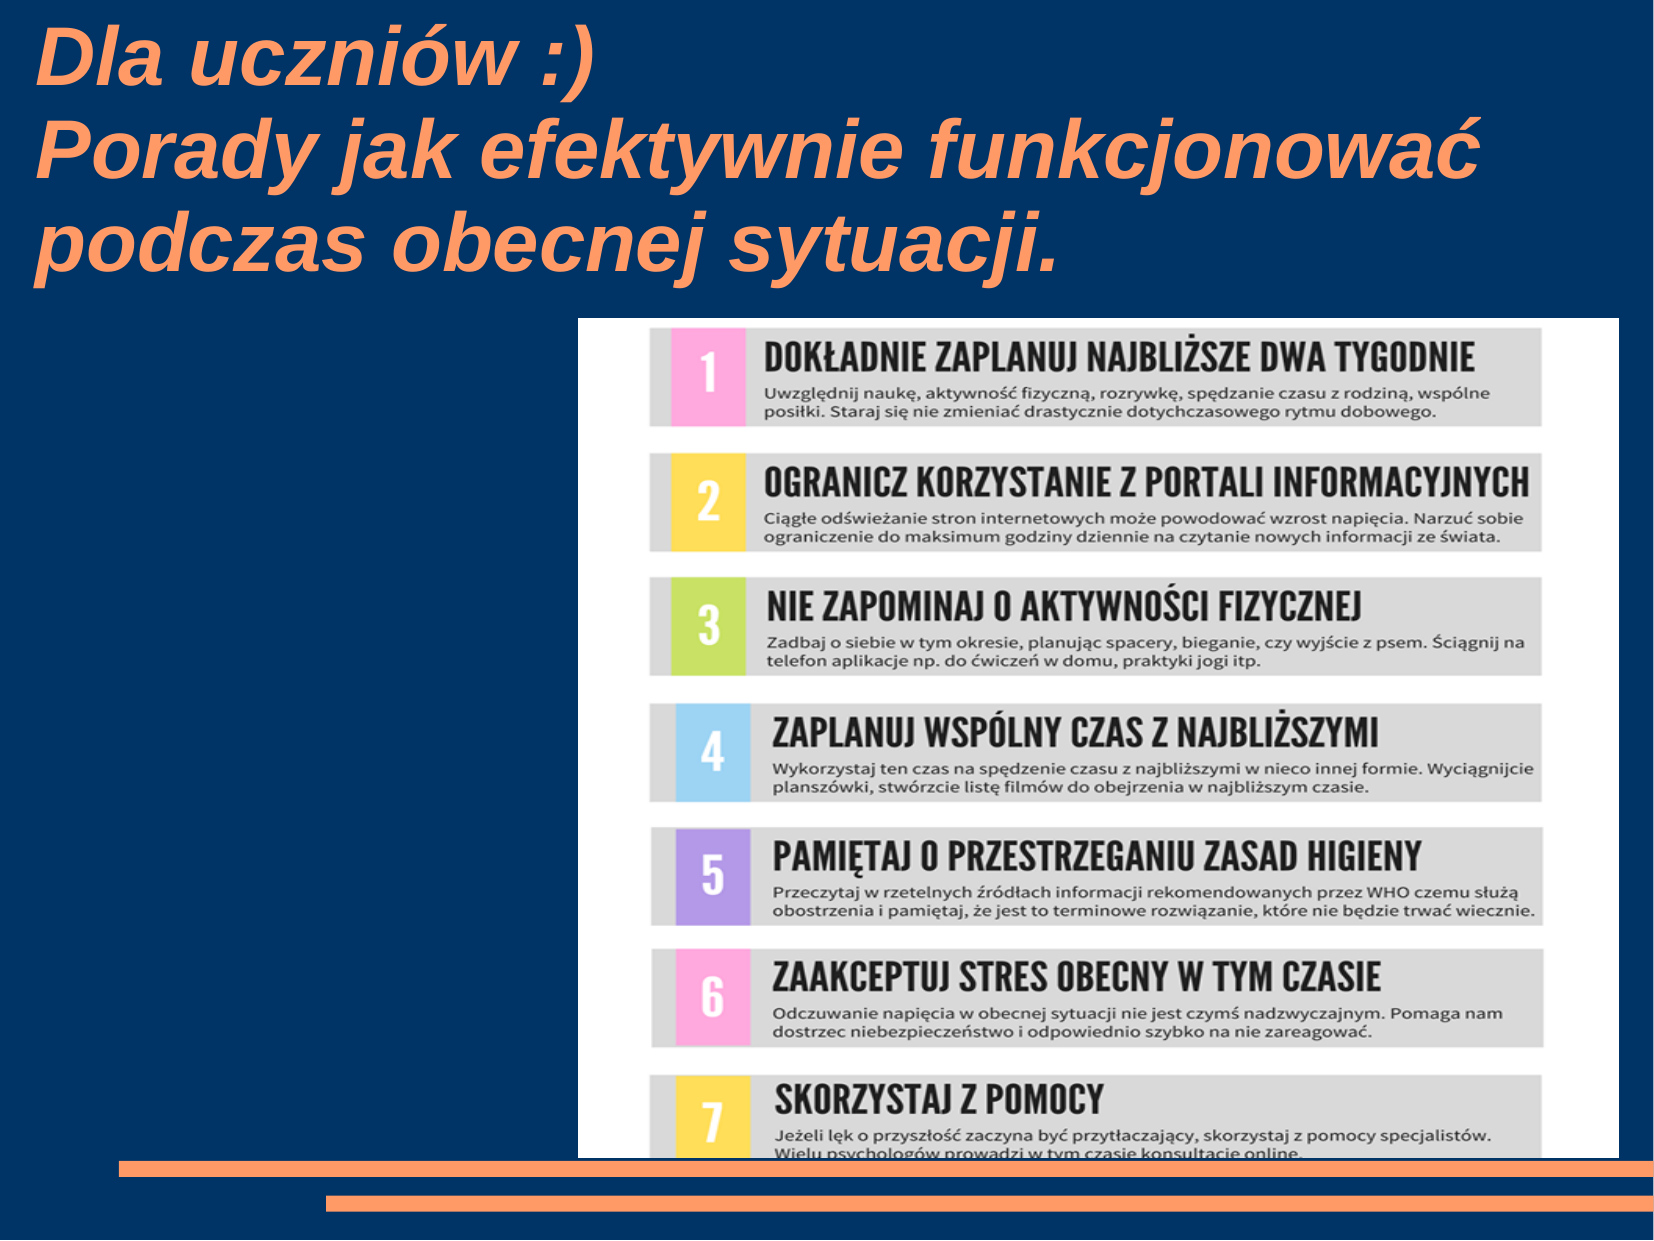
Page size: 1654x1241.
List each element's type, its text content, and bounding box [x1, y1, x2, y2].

title Dla uczniów :) Porady jak efektywnie funkcjonować podczas obecnej sytuacji. [35, 10, 1547, 290]
picture [578, 318, 1619, 1158]
